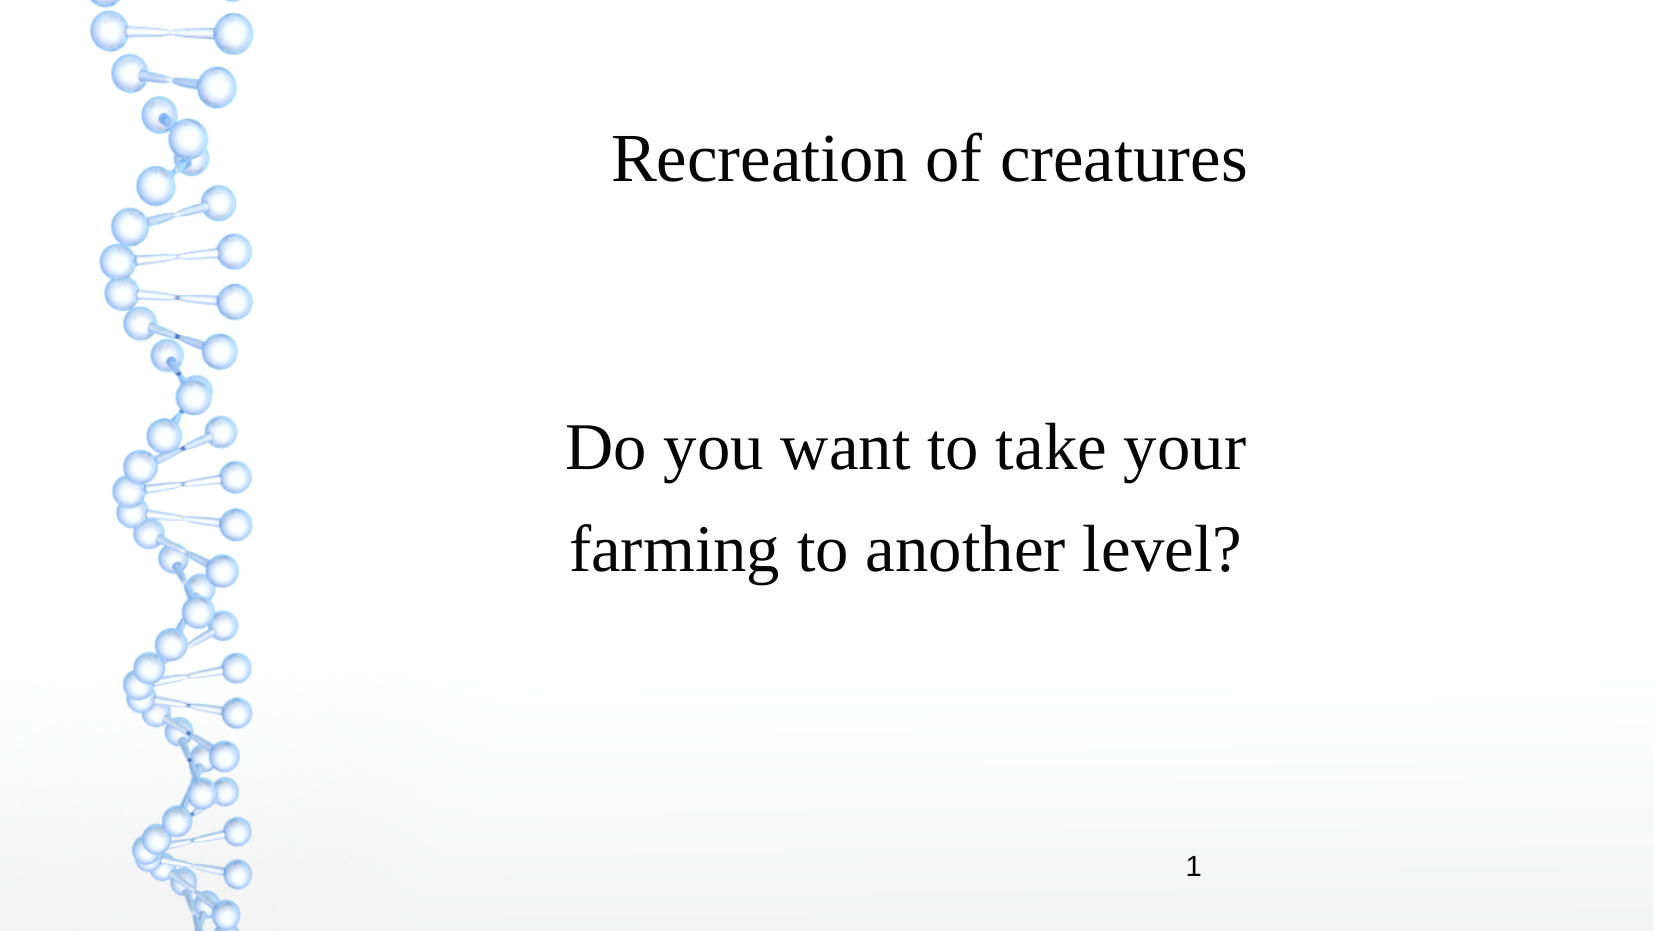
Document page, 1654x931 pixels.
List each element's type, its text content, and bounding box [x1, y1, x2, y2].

text_box [1185, 847, 1571, 912]
subtitle Do you want to take your farming to another level? [242, 224, 1571, 764]
title Recreation of creatures [265, 76, 1595, 231]
